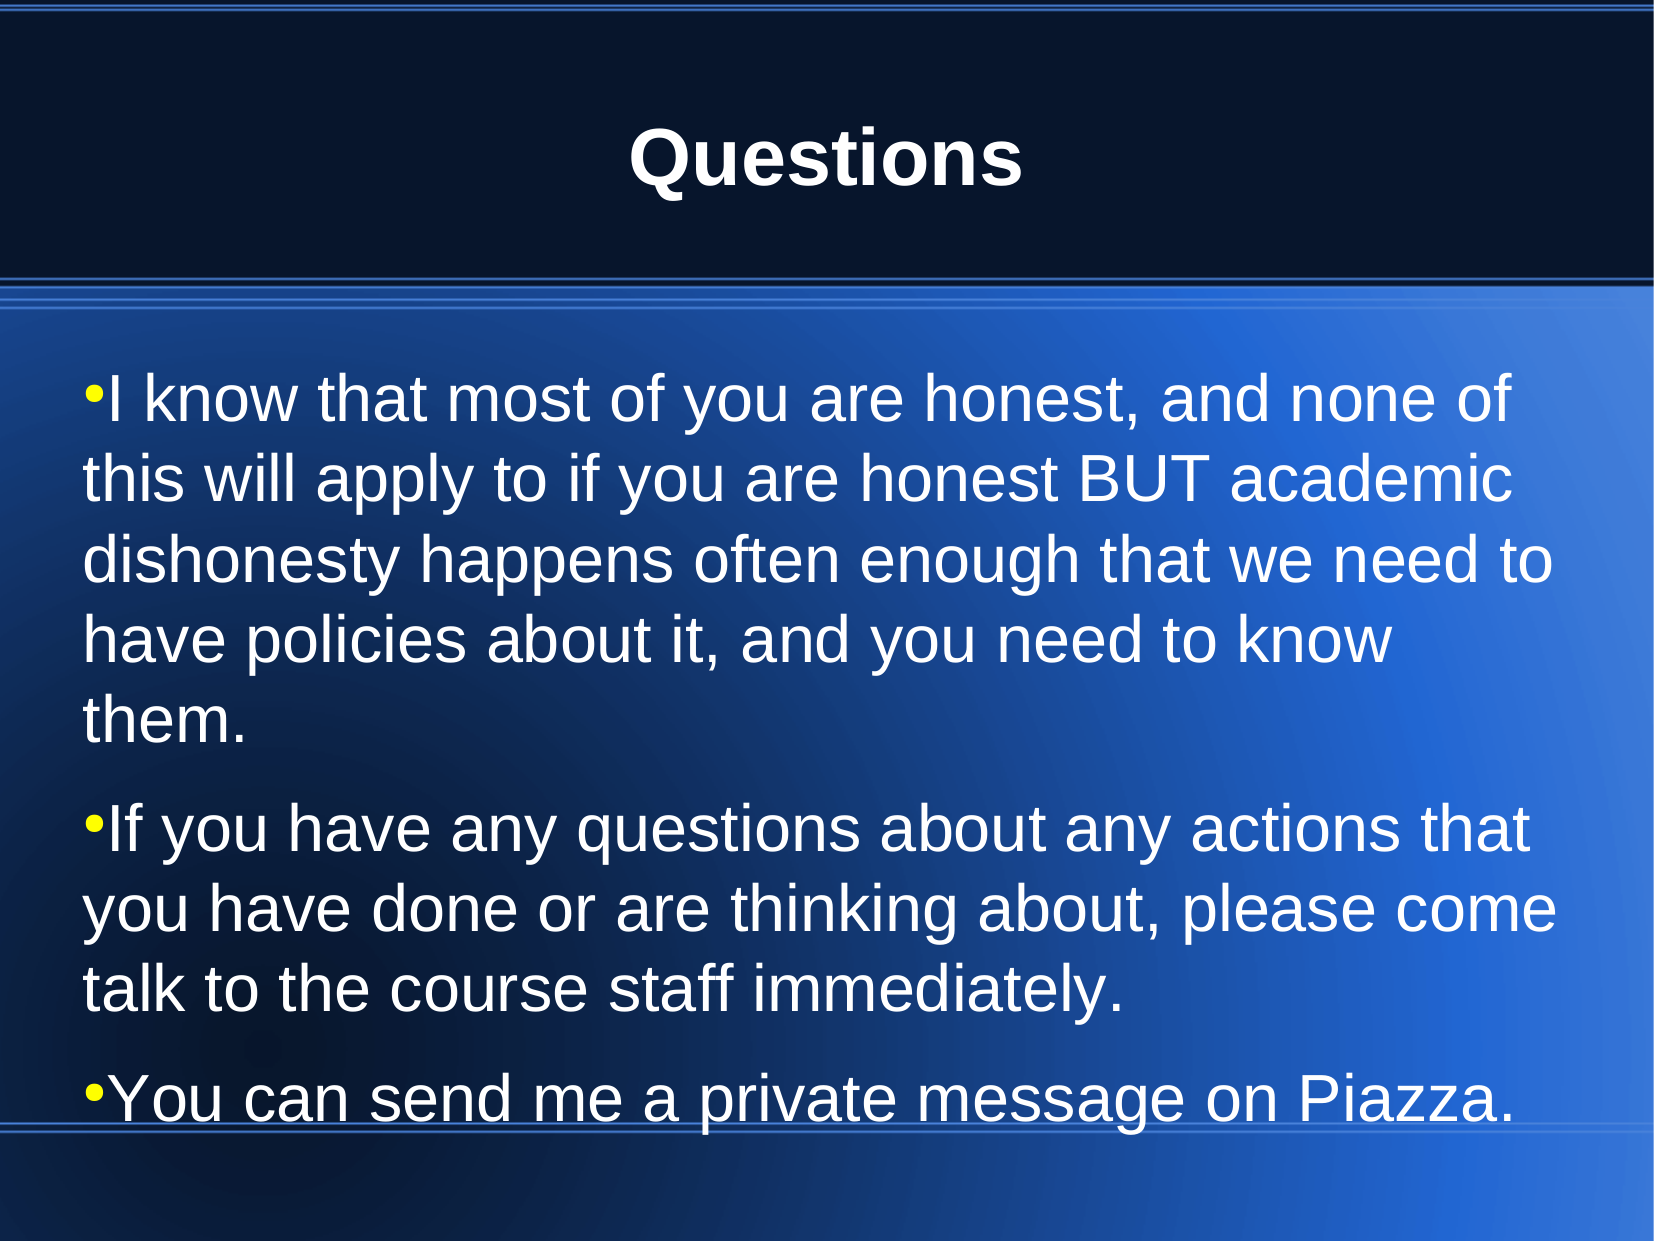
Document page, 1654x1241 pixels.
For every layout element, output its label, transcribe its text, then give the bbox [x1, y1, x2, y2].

list I know that most of you are honest, and none of this will apply to if you are honest BUT academic dishonesty happens often enough that we need to have policies about it, and you need to know them. If you have any questions about any actions that you have done or are thinking about, please come talk to the course staff immediately. You can send me a private message on Piazza. [82, 355, 1571, 1162]
title Questions [82, 49, 1571, 257]
